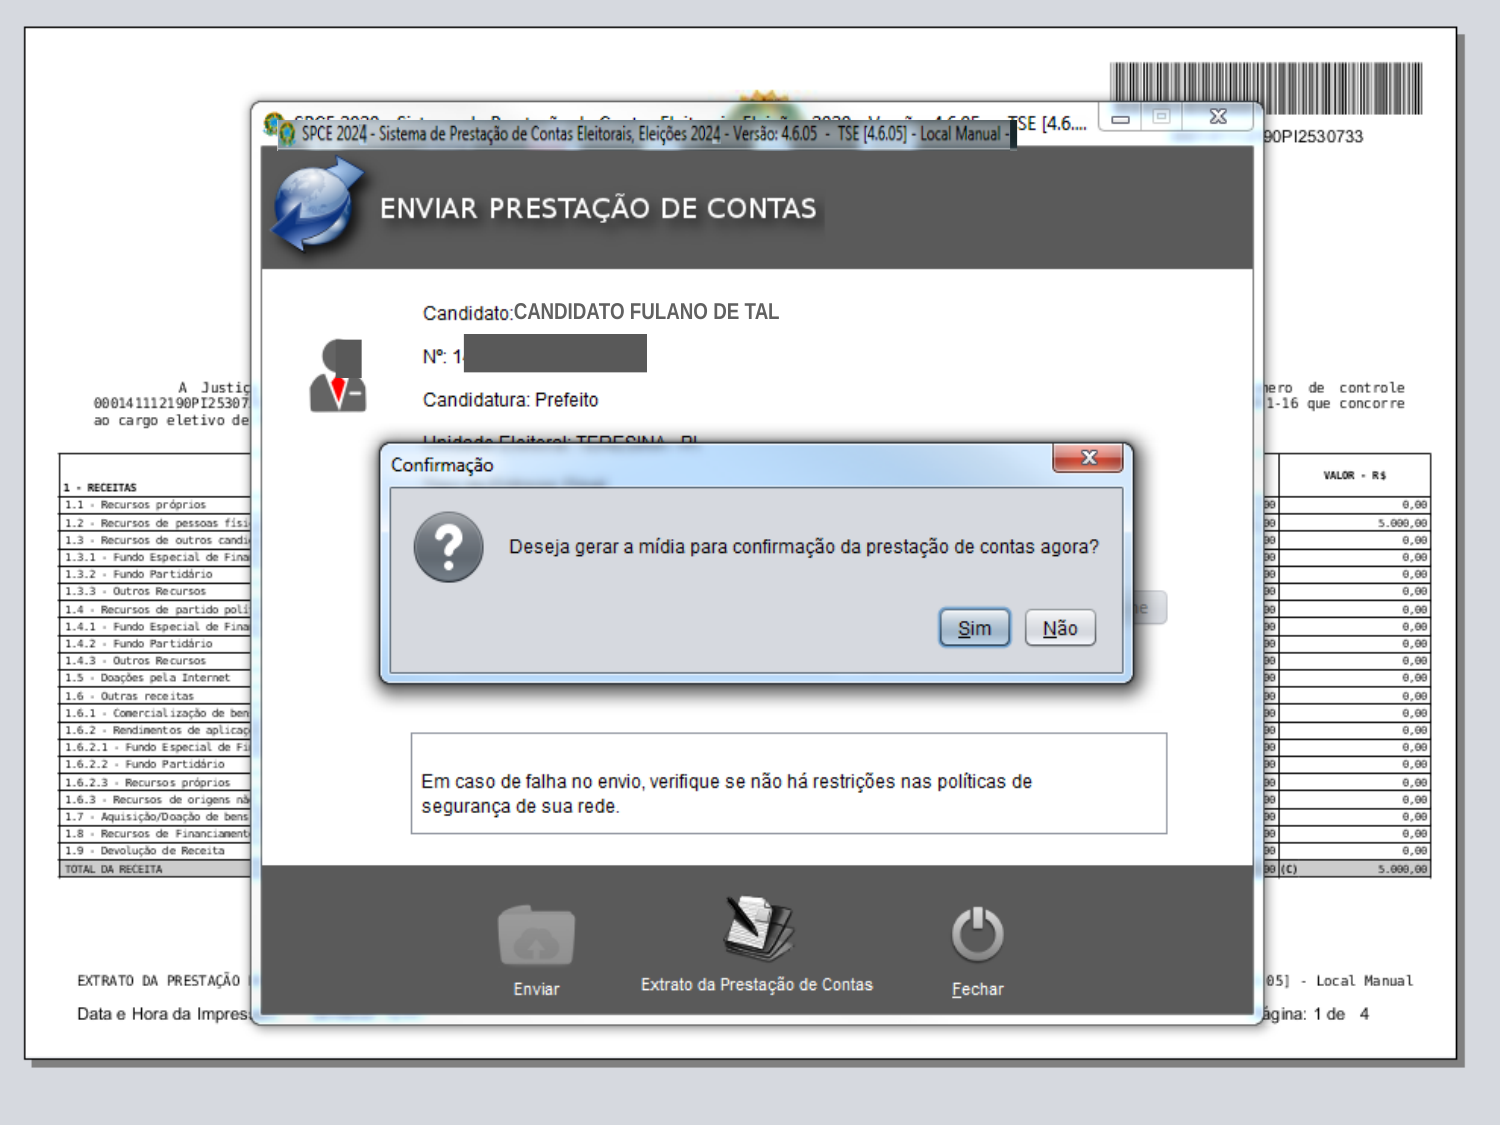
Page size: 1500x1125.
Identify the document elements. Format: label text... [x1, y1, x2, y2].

picture [0, 0, 1500, 1125]
text_box [463, 334, 647, 373]
text_box [335, 339, 362, 378]
text_box CANDIDATO FULANO DE TAL [513, 295, 987, 325]
